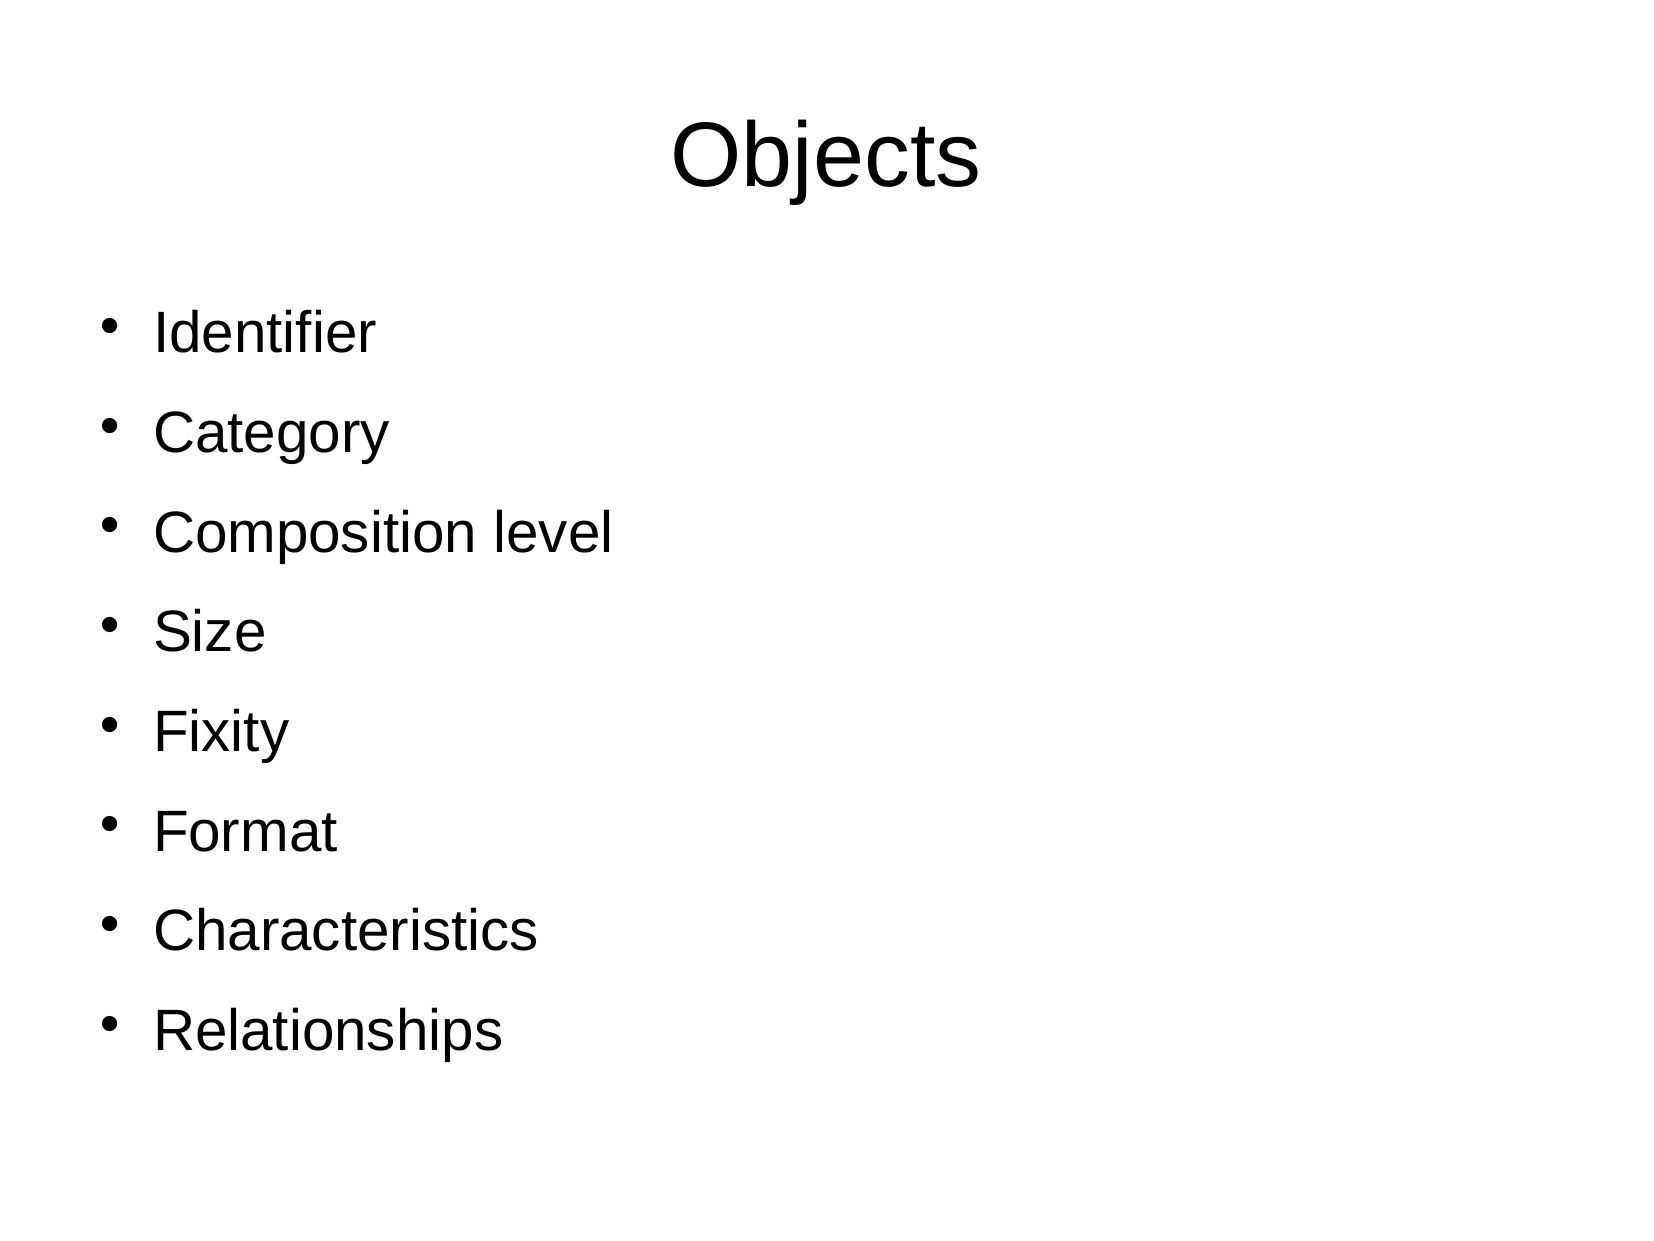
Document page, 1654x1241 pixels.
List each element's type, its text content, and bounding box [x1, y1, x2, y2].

text_box Objects [82, 49, 1571, 257]
text_box Identifier Category Composition level Size Fixity Format Characteristics Relationships [82, 289, 1571, 1109]
